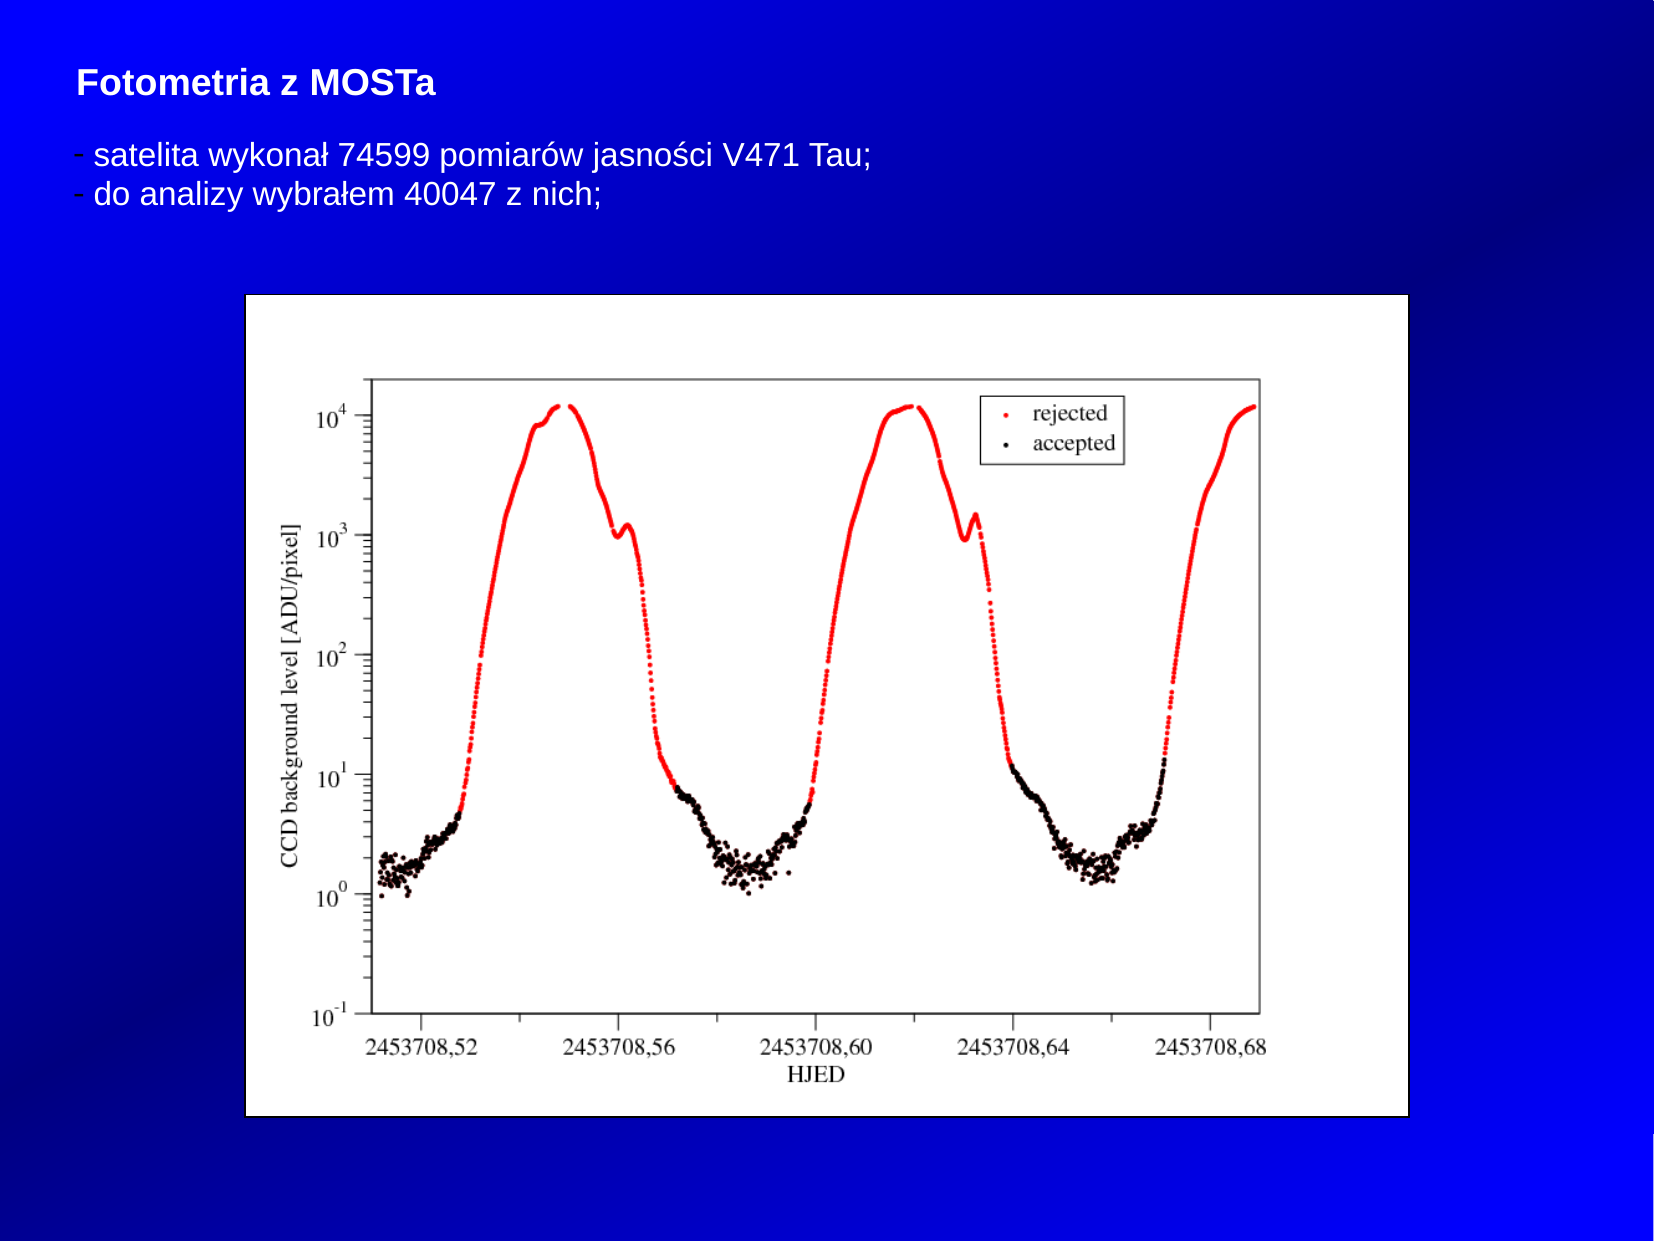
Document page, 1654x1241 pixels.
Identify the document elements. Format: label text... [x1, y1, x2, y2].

text_box Fotometria z MOSTa [48, 49, 451, 111]
text_box satelita wykonał 74599 pomiarów jasności V471 Tau; do analizy wybrałem 40047 z nich; [58, 124, 889, 221]
picture [245, 295, 1409, 1117]
